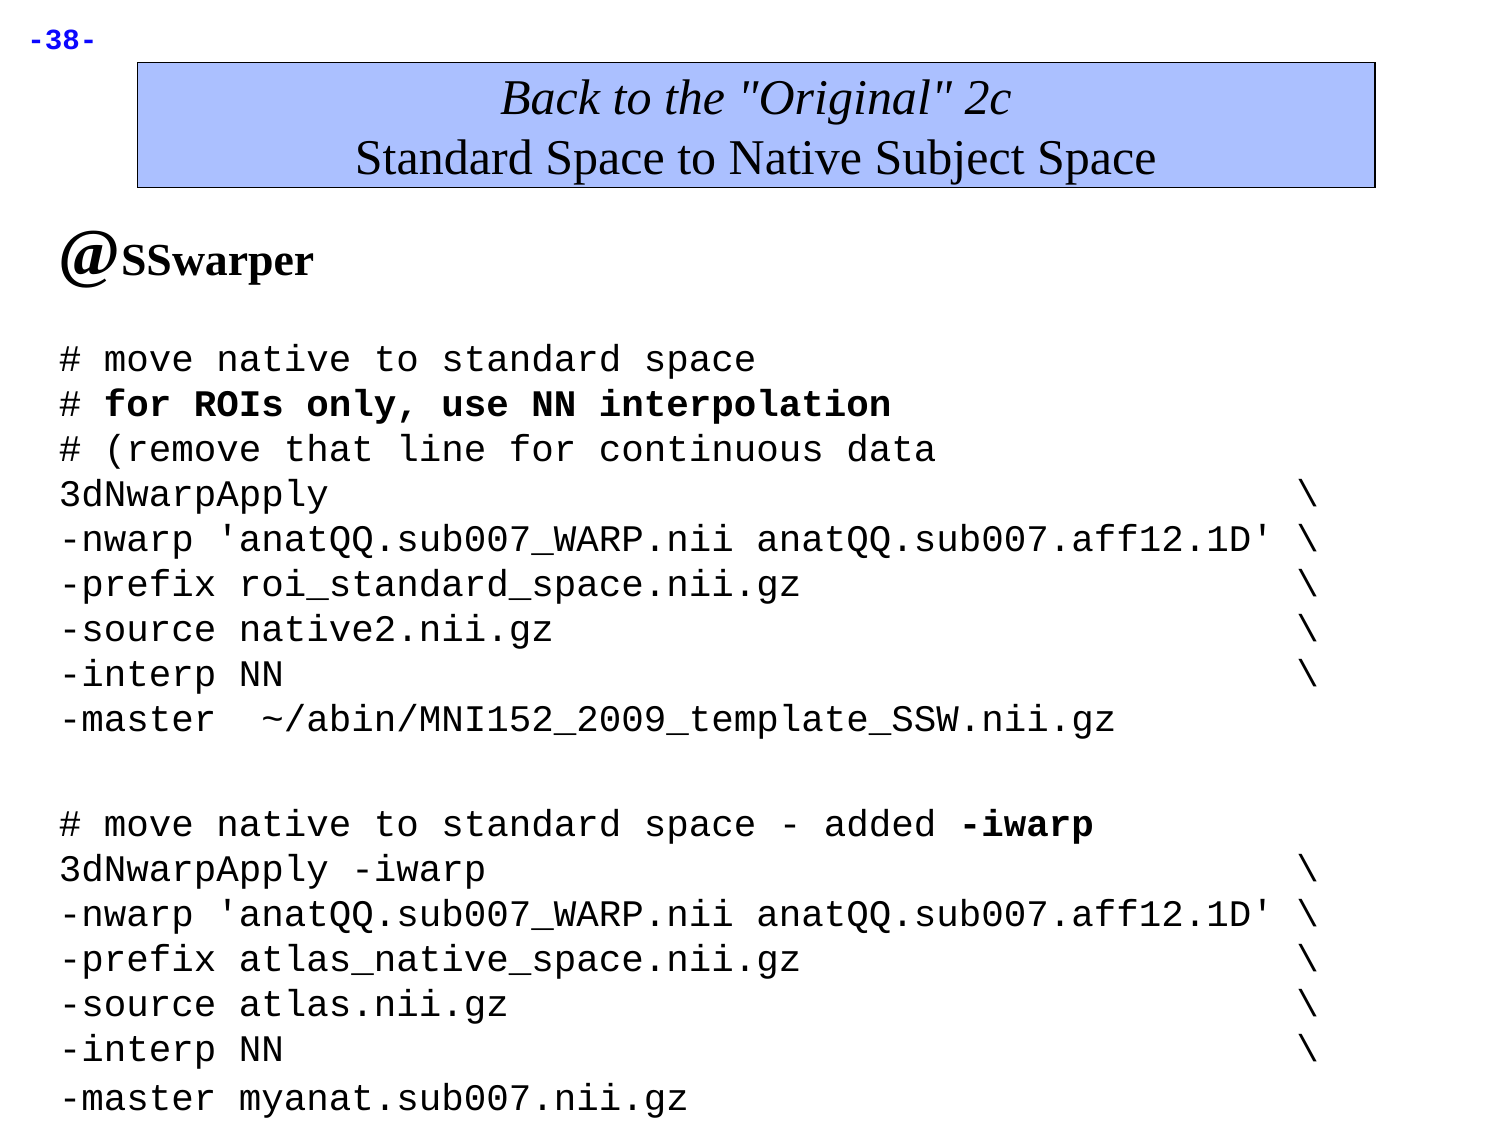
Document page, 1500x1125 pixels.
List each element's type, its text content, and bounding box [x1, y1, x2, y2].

title Back to the "Original" 2c Standard Space to Native Subject Space [137, 62, 1375, 188]
text_box @SSwarper # move native to standard space # for ROIs only, use NN interpolation # (remove that line for continuous data 3dNwarpApply \ -nwarp 'anatQQ.sub007_WARP.nii anatQQ.sub007.aff12.1D' \ -prefix roi_standard_space.nii.gz \ -source native2.nii.gz \ -interp NN \ -master ~/abin/MNI152_2009_template_SSW.nii.gz # move native to standard space - added -iwarp 3dNwarpApply -iwarp \ -nwarp 'anatQQ.sub007_WARP.nii anatQQ.sub007.aff12.1D' \ -prefix atlas_native_space.nii.gz \ -source atlas.nii.gz \ -interp NN \ -master myanat.sub007.nii.gz [44, 201, 1487, 1125]
